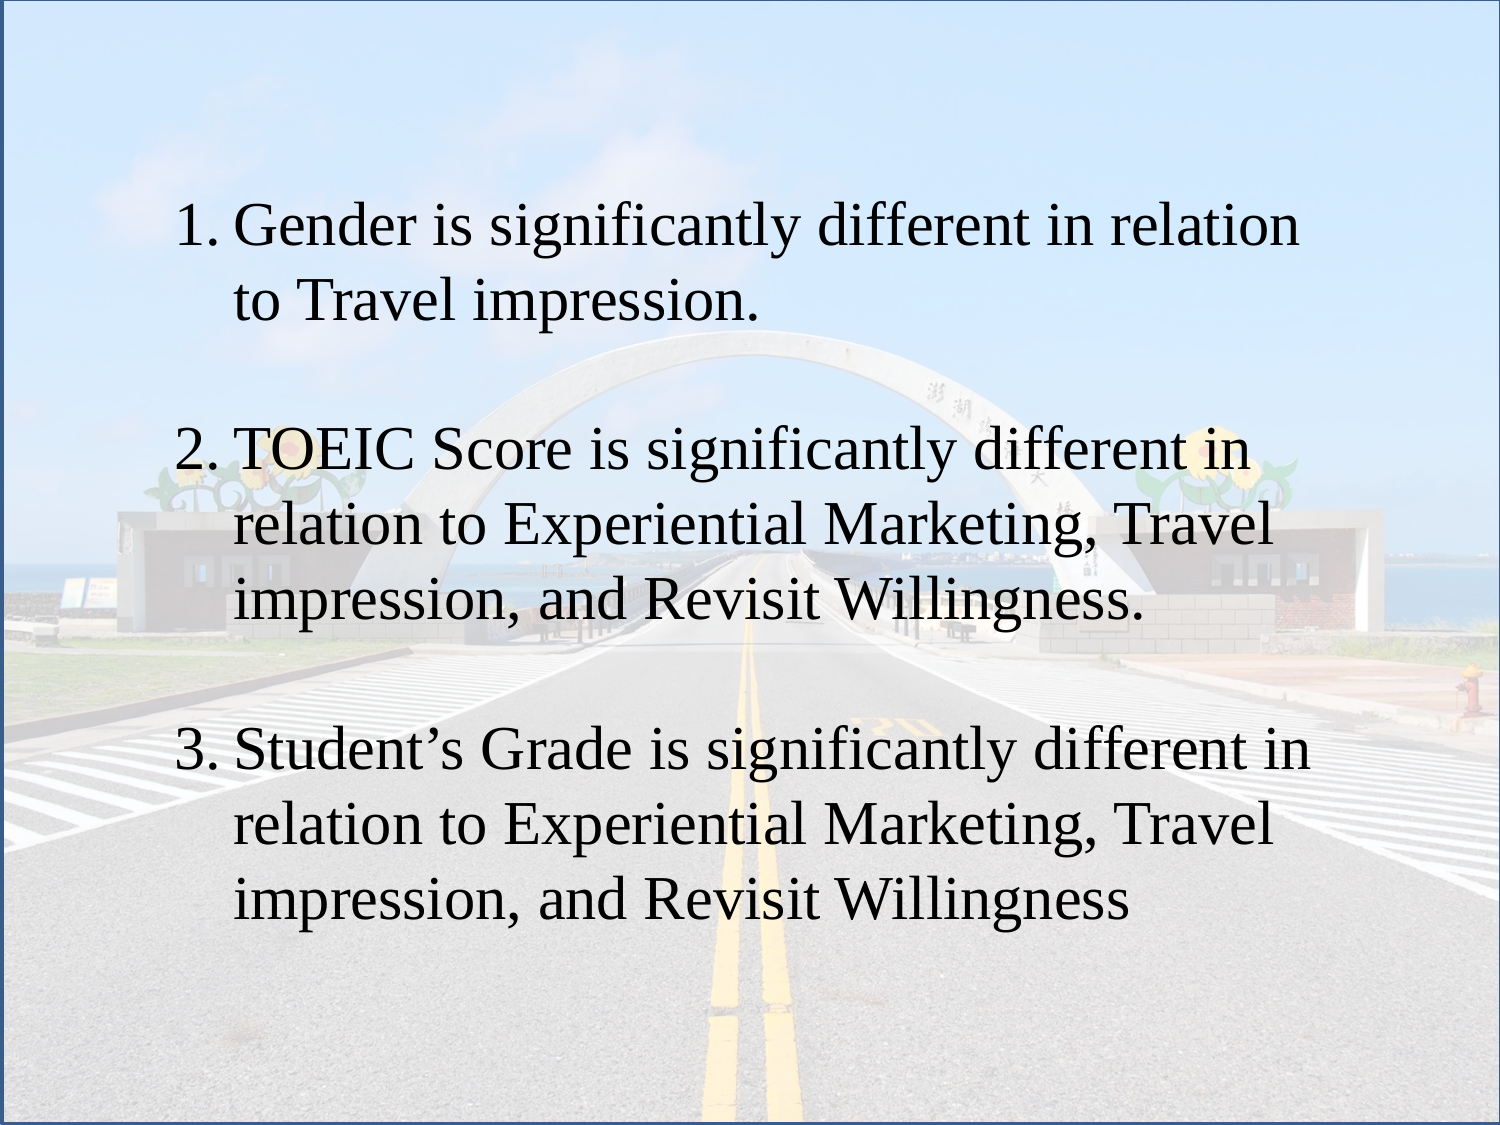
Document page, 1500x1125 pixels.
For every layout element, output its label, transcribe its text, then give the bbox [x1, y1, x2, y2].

text_box Gender is significantly different in relation to Travel impression. TOEIC Score is significantly different in relation to Experiential Marketing, Travel impression, and Revisit Willingness. Student’s Grade is significantly different in relation to Experiential Marketing, Travel impression, and Revisit Willingness [159, 175, 1376, 940]
picture [0, 0, 1500, 1125]
